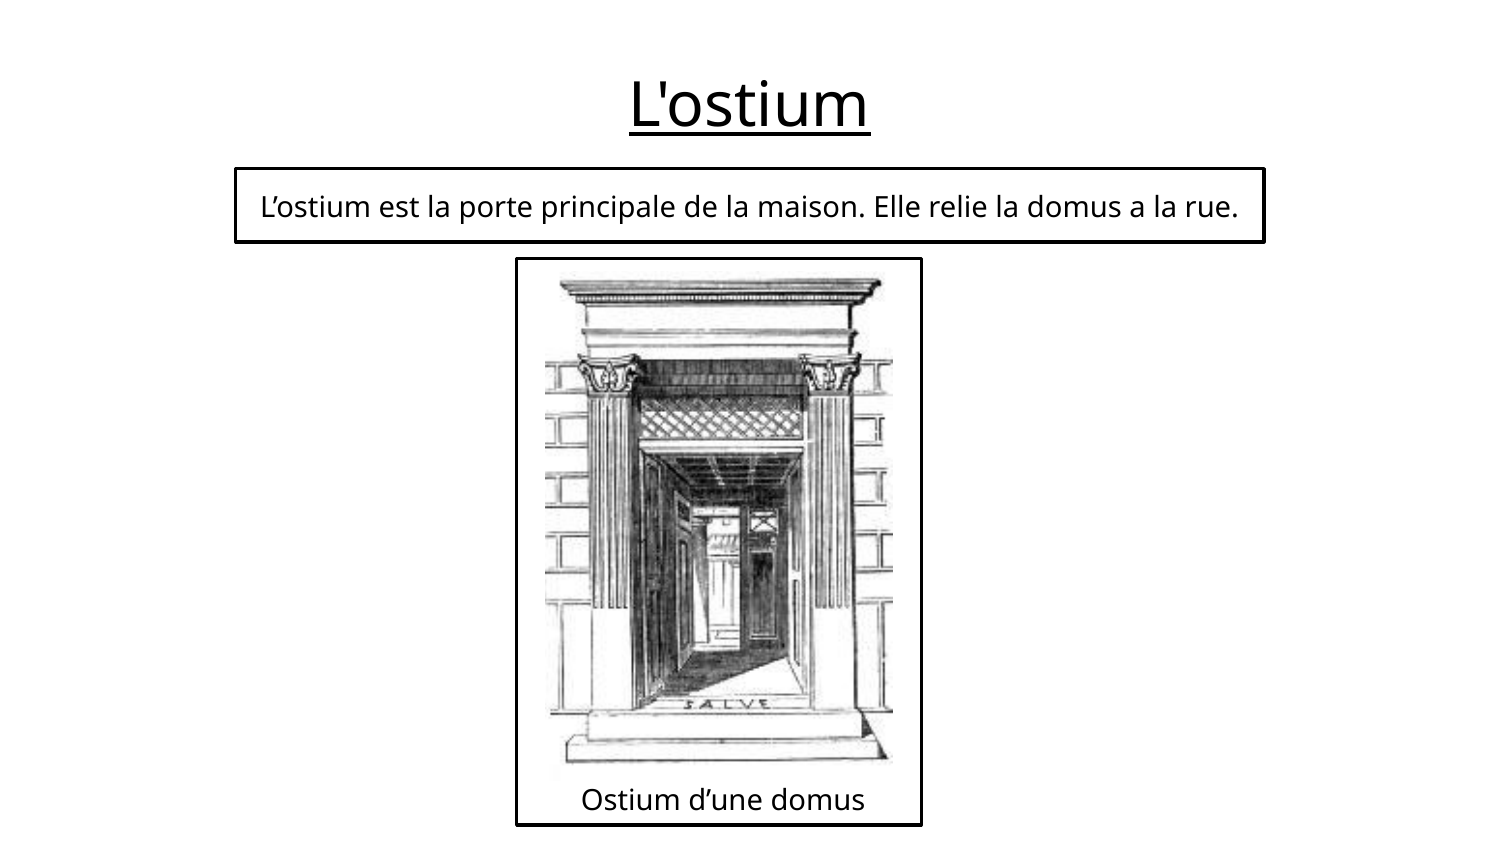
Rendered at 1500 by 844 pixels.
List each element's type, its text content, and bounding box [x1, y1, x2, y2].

text_box L'ostium [251, 58, 1249, 132]
picture [545, 271, 893, 766]
text_box L’ostium est la porte principale de la maison. Elle relie la domus a la rue. [235, 168, 1264, 243]
text_box Ostium d’une domus [523, 766, 923, 826]
